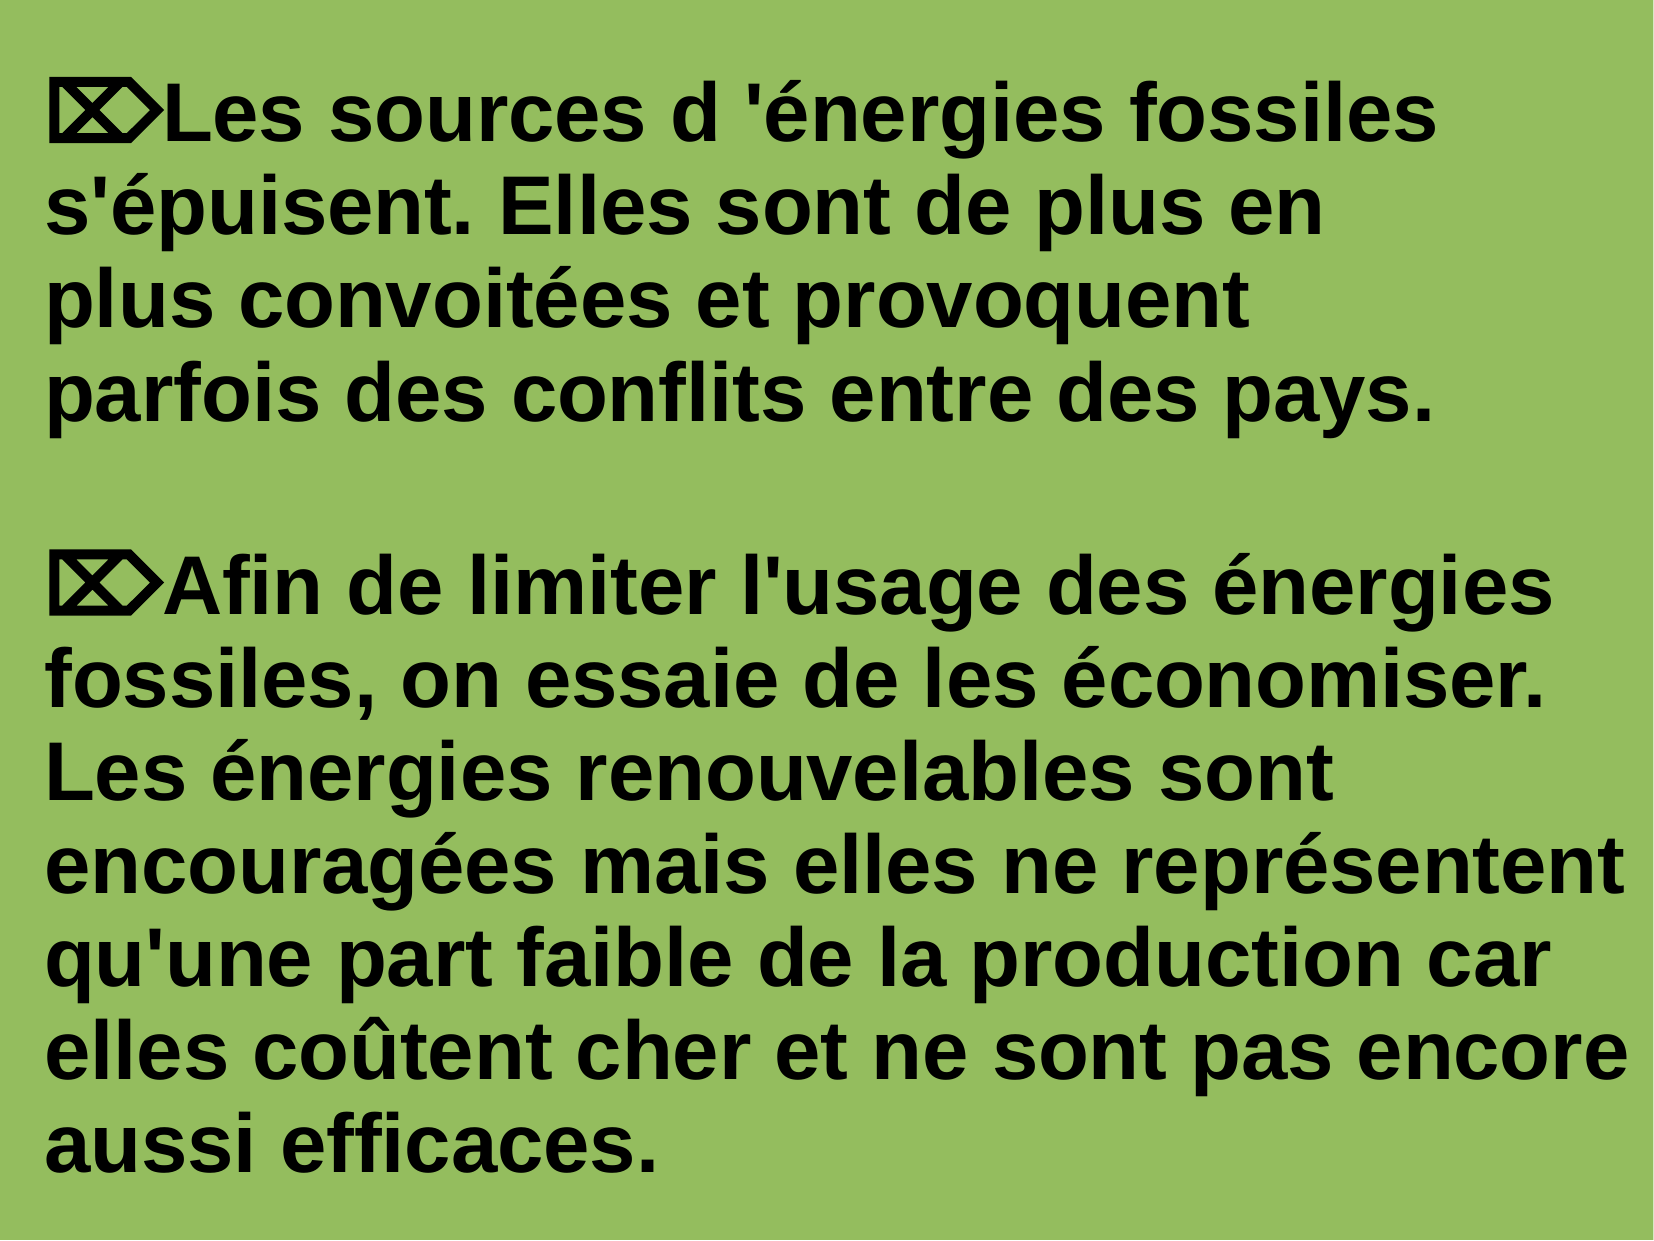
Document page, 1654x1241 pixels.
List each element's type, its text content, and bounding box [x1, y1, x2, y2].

text_box Les sources d 'énergies fossiles s'épuisent. Elles sont de plus en plus convoitées et provoquent parfois des conflits entre des pays. [29, 59, 1477, 446]
text_box Afin de limiter l'usage des énergies fossiles, on essaie de les économiser. Les énergies renouvelables sont encouragées mais elles ne représentent qu'une part faible de la production car elles coûtent cher et ne sont pas encore aussi efficaces. [29, 531, 1654, 1198]
